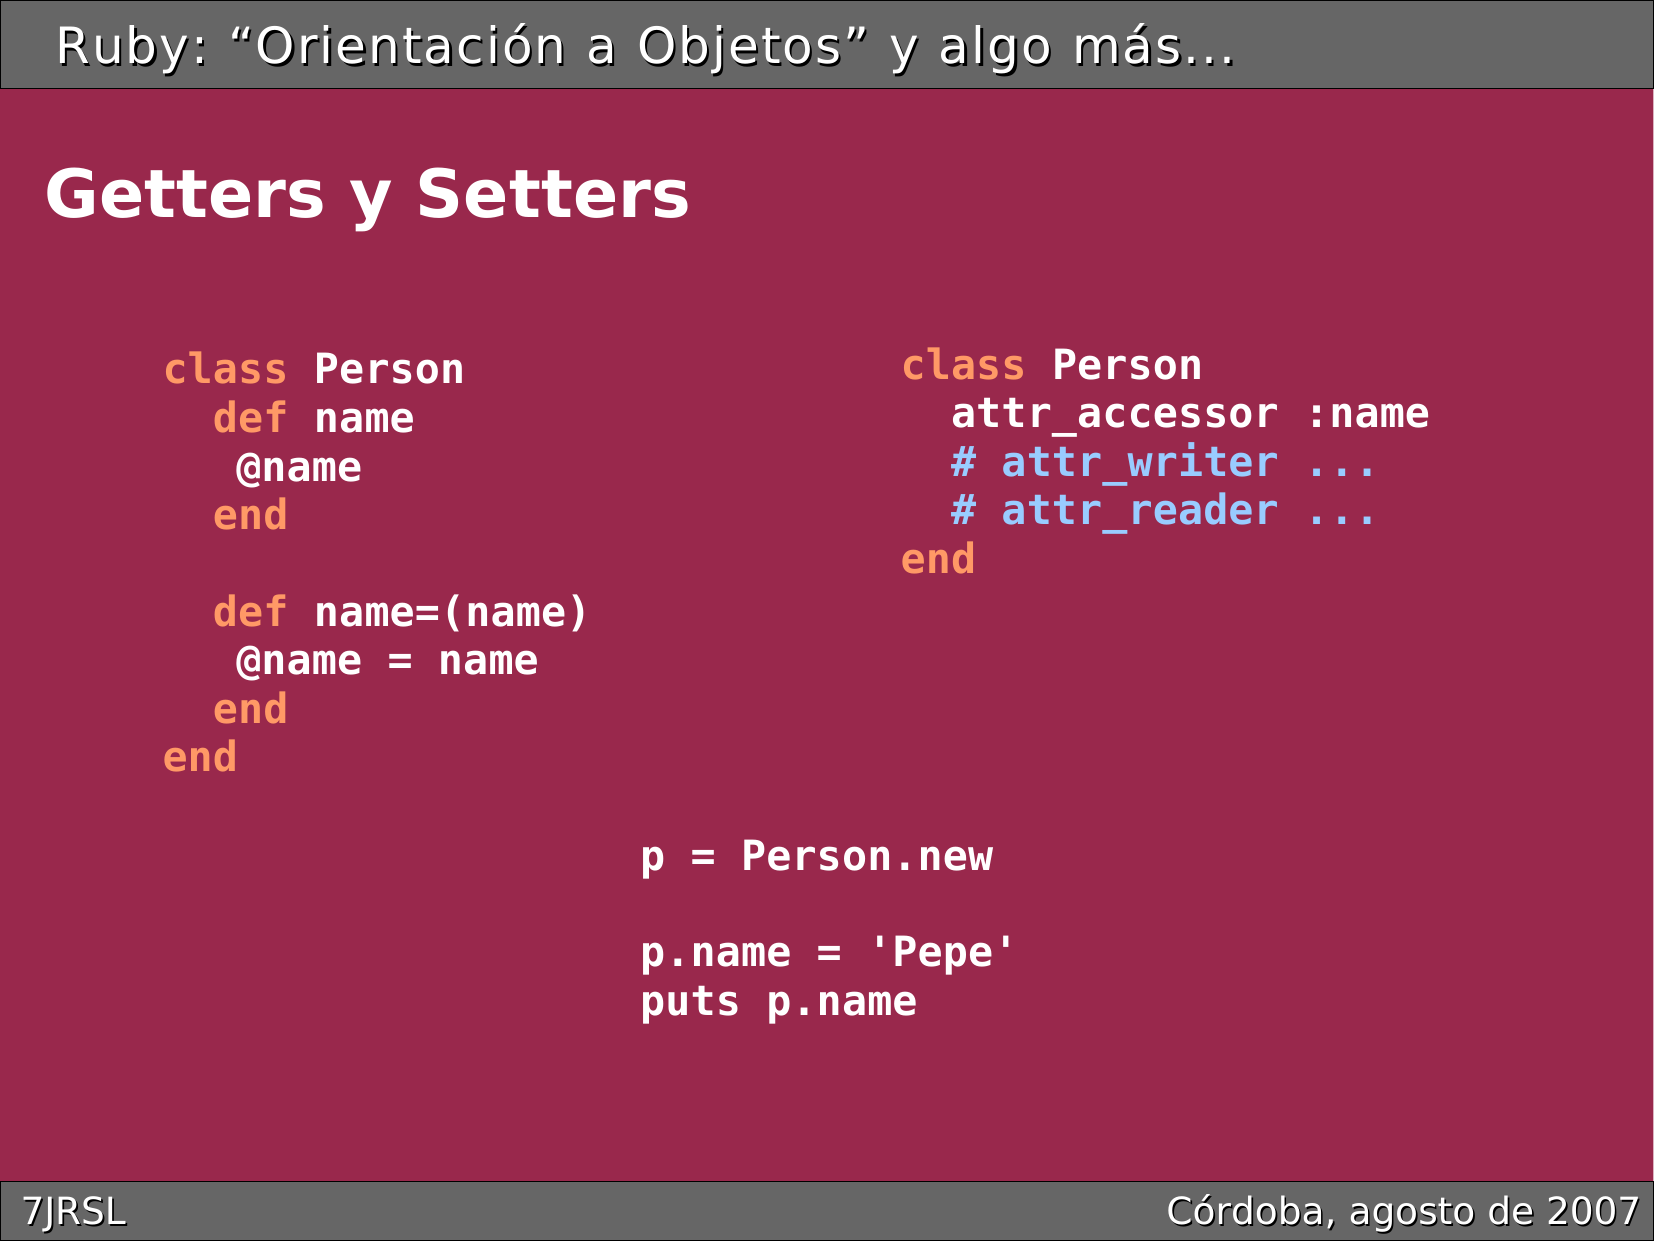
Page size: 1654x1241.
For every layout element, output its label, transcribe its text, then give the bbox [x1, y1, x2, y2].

text_box [0, 0, 1654, 89]
text_box class Person def name @name end def name=(name) @name = name end end [147, 337, 709, 790]
text_box class Person attr_accessor :name # attr_writer ... # attr_reader ... end [885, 333, 1477, 591]
text_box Getters y Setters [29, 147, 1625, 241]
text_box p = Person.new p.name = 'Pepe' puts p.name [625, 823, 1069, 1100]
text_box Ruby: “Orientación a Objetos” y algo más... [40, 9, 1565, 89]
text_box 7JRSL [5, 1182, 178, 1241]
text_box Córdoba, agosto de 2007 [1151, 1182, 1654, 1241]
text_box [0, 1181, 1654, 1241]
